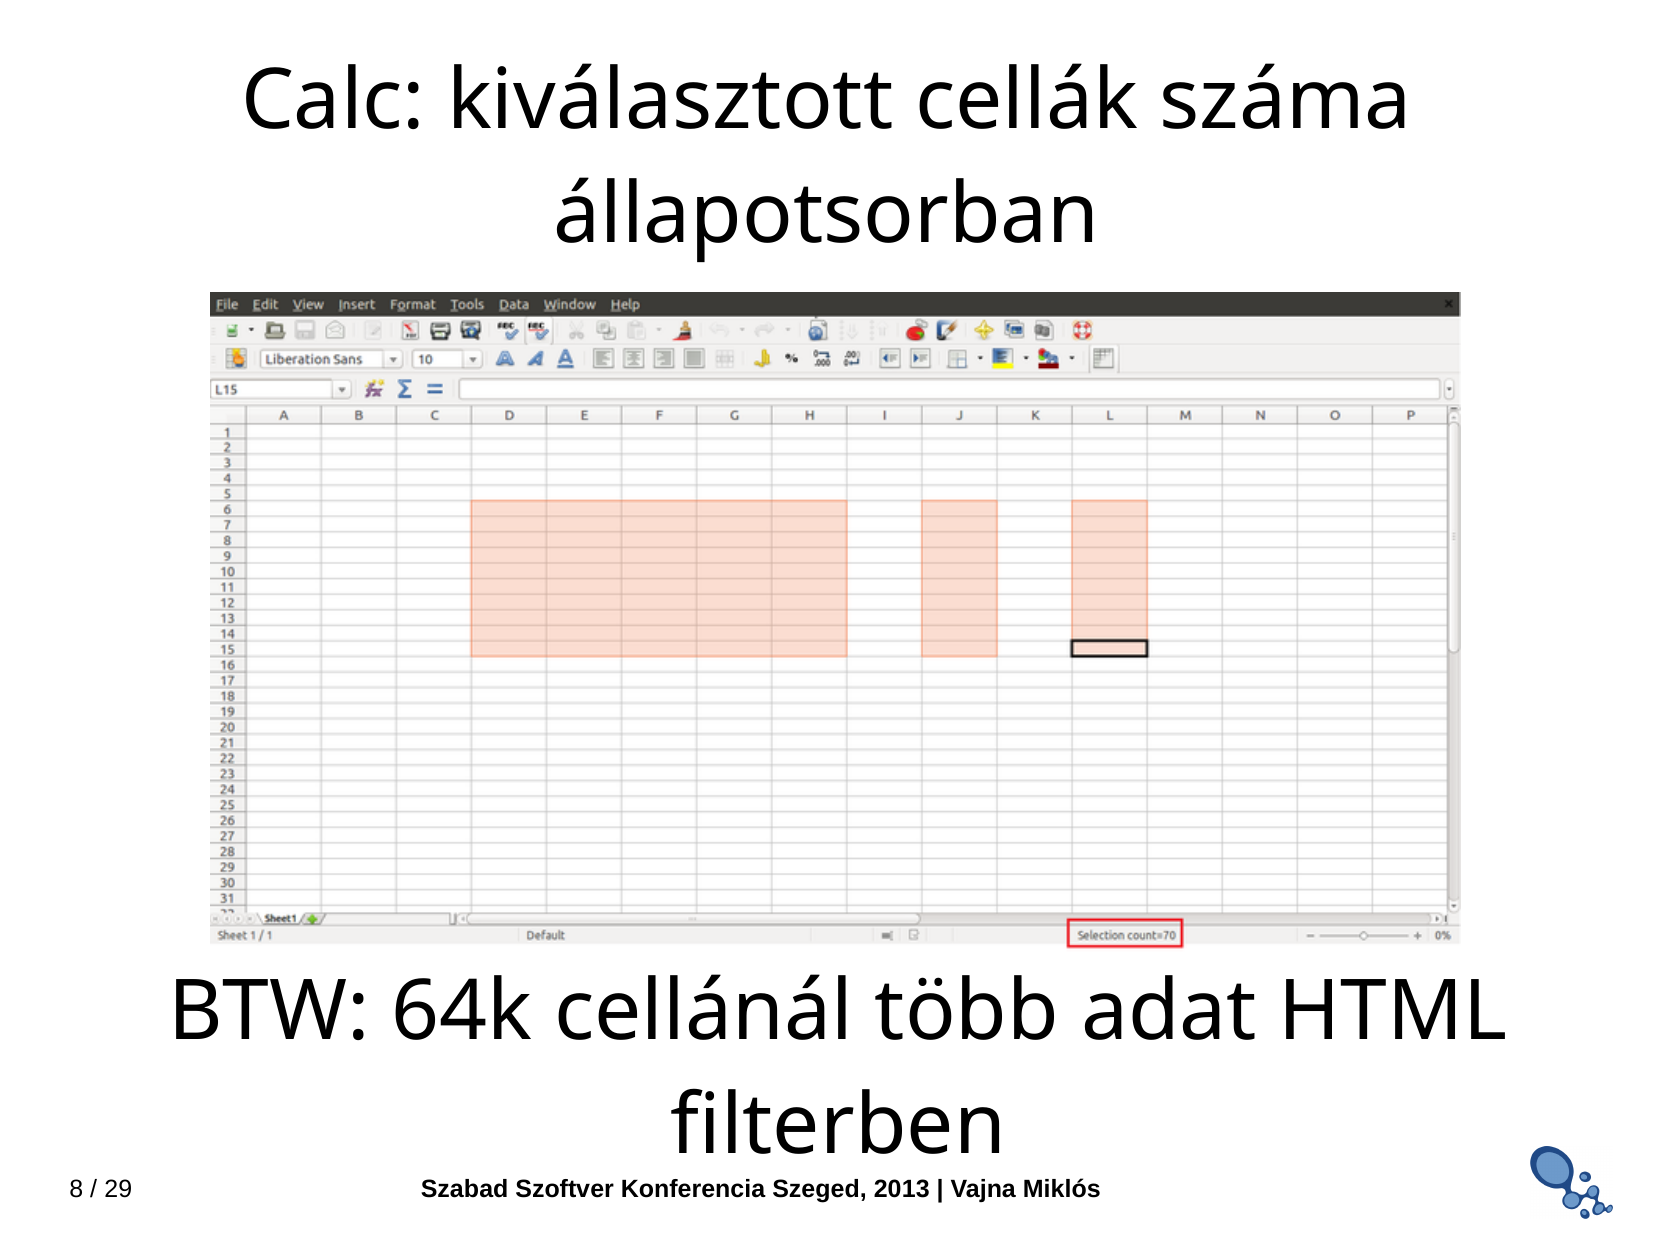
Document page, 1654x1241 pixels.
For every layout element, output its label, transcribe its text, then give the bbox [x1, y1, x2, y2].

picture [1530, 1146, 1613, 1219]
picture [210, 292, 1461, 958]
title BTW: 64k cellánál több adat HTML filterben [94, 958, 1583, 1170]
title Calc: kiválasztott cellák száma állapotsorban [82, 47, 1571, 259]
